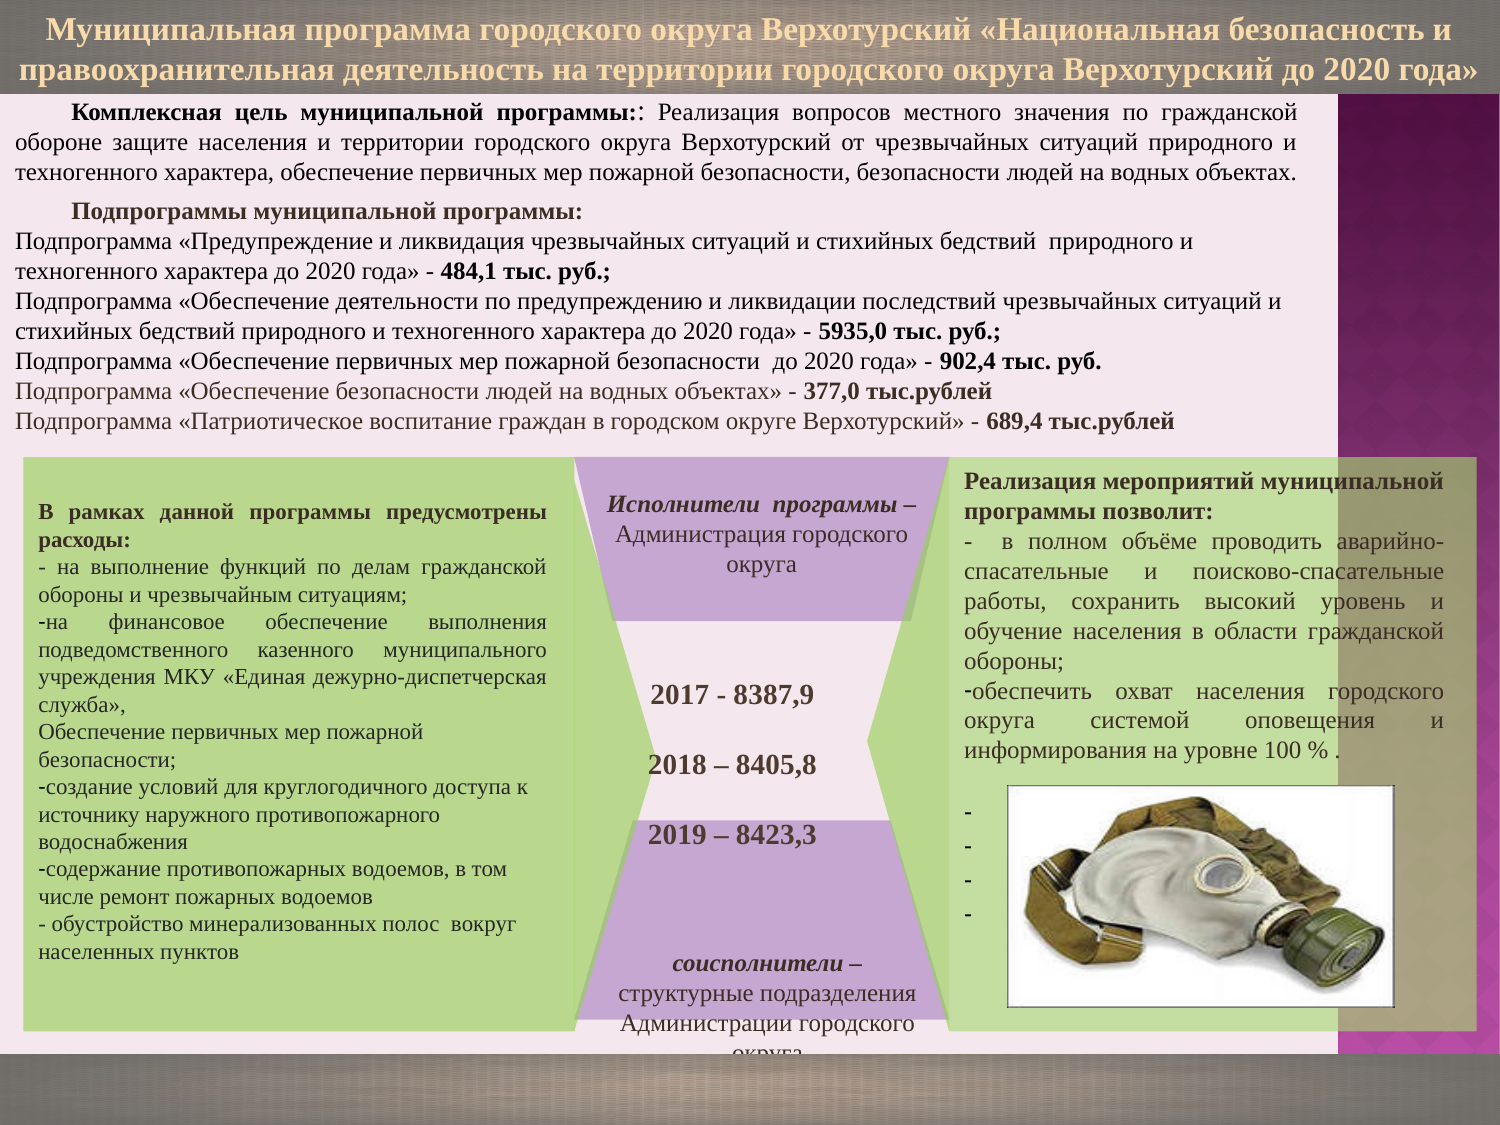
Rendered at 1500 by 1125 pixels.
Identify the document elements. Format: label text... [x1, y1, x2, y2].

text_box В рамках данной программы предусмотрены расходы: - на выполнение функций по делам гражданской обороны и чрезвычайным ситуациям; на финансовое обеспечение выполнения подведомственного казенного муниципального учреждения МКУ «Единая дежурно-диспетчерская служба», Обеспечение первичных мер пожарной безопасности; создание условий для круглогодичного доступа к источнику наружного противопожарного водоснабжения содержание противопожарных водоемов, в том числе ремонт пожарных водоемов - обустройство минерализованных полос вокруг населенных пунктов [23, 457, 574, 1031]
text_box соисполнители – структурные подразделения Администрации городского округа [598, 879, 938, 996]
picture [1007, 785, 1395, 1008]
text_box Подпрограммы муниципальной программы: Подпрограмма «Предупреждение и ликвидация чрезвычайных ситуаций и стихийных бедствий природного и техногенного характера до 2020 года» - 484,1 тыс. руб.; Подпрограмма «Обеспечение деятельности по предупреждению и ликвидации последствий чрезвычайных ситуаций и стихийных бедствий природного и техногенного характера до 2020 года» - 5935,0 тыс. руб.; Подпрограмма «Обеспечение первичных мер пожарной безопасности до 2020 года» - 902,4 тыс. руб. Подпрограмма «Обеспечение безопасности людей на водных объектах» - 377,0 тыс.рублей Подпрограмма «Патриотическое воспитание граждан в городском округе Верхотурский» - 689,4 тыс.рублей [0, 187, 1336, 442]
text_box Реализация мероприятий муниципальной программы позволит: - в полном объёме проводить аварийно-спасательные и поисково-спасательные работы, сохранить высокий уровень и обучение населения в области гражданской обороны; обеспечить охват населения городского округа системой оповещения и информирования на уровне 100 % . [949, 457, 1477, 1031]
text_box Муниципальная программа городского округа Верхотурский «Национальная безопасность и правоохранительная деятельность на территории городского округа Верхотурский до 2020 года» [0, 0, 1500, 95]
picture [0, 1054, 1500, 1125]
text_box 2017 - 8387,9 2018 – 8405,8 2019 – 8423,3 [633, 633, 891, 750]
text_box [574, 456, 950, 480]
text_box [574, 574, 950, 1032]
text_box Исполнители программы – Администрация городского округа [574, 480, 949, 574]
text_box Комплексная цель муниципальной программы:: Реализация вопросов местного значения по гражданской обороне защите населения и территории городского округа Верхотурский от чрезвычайных ситуаций природного и техногенного характера, обеспечение первичных мер пожарной безопасности, безопасности людей на водных объектах. [0, 88, 1336, 187]
